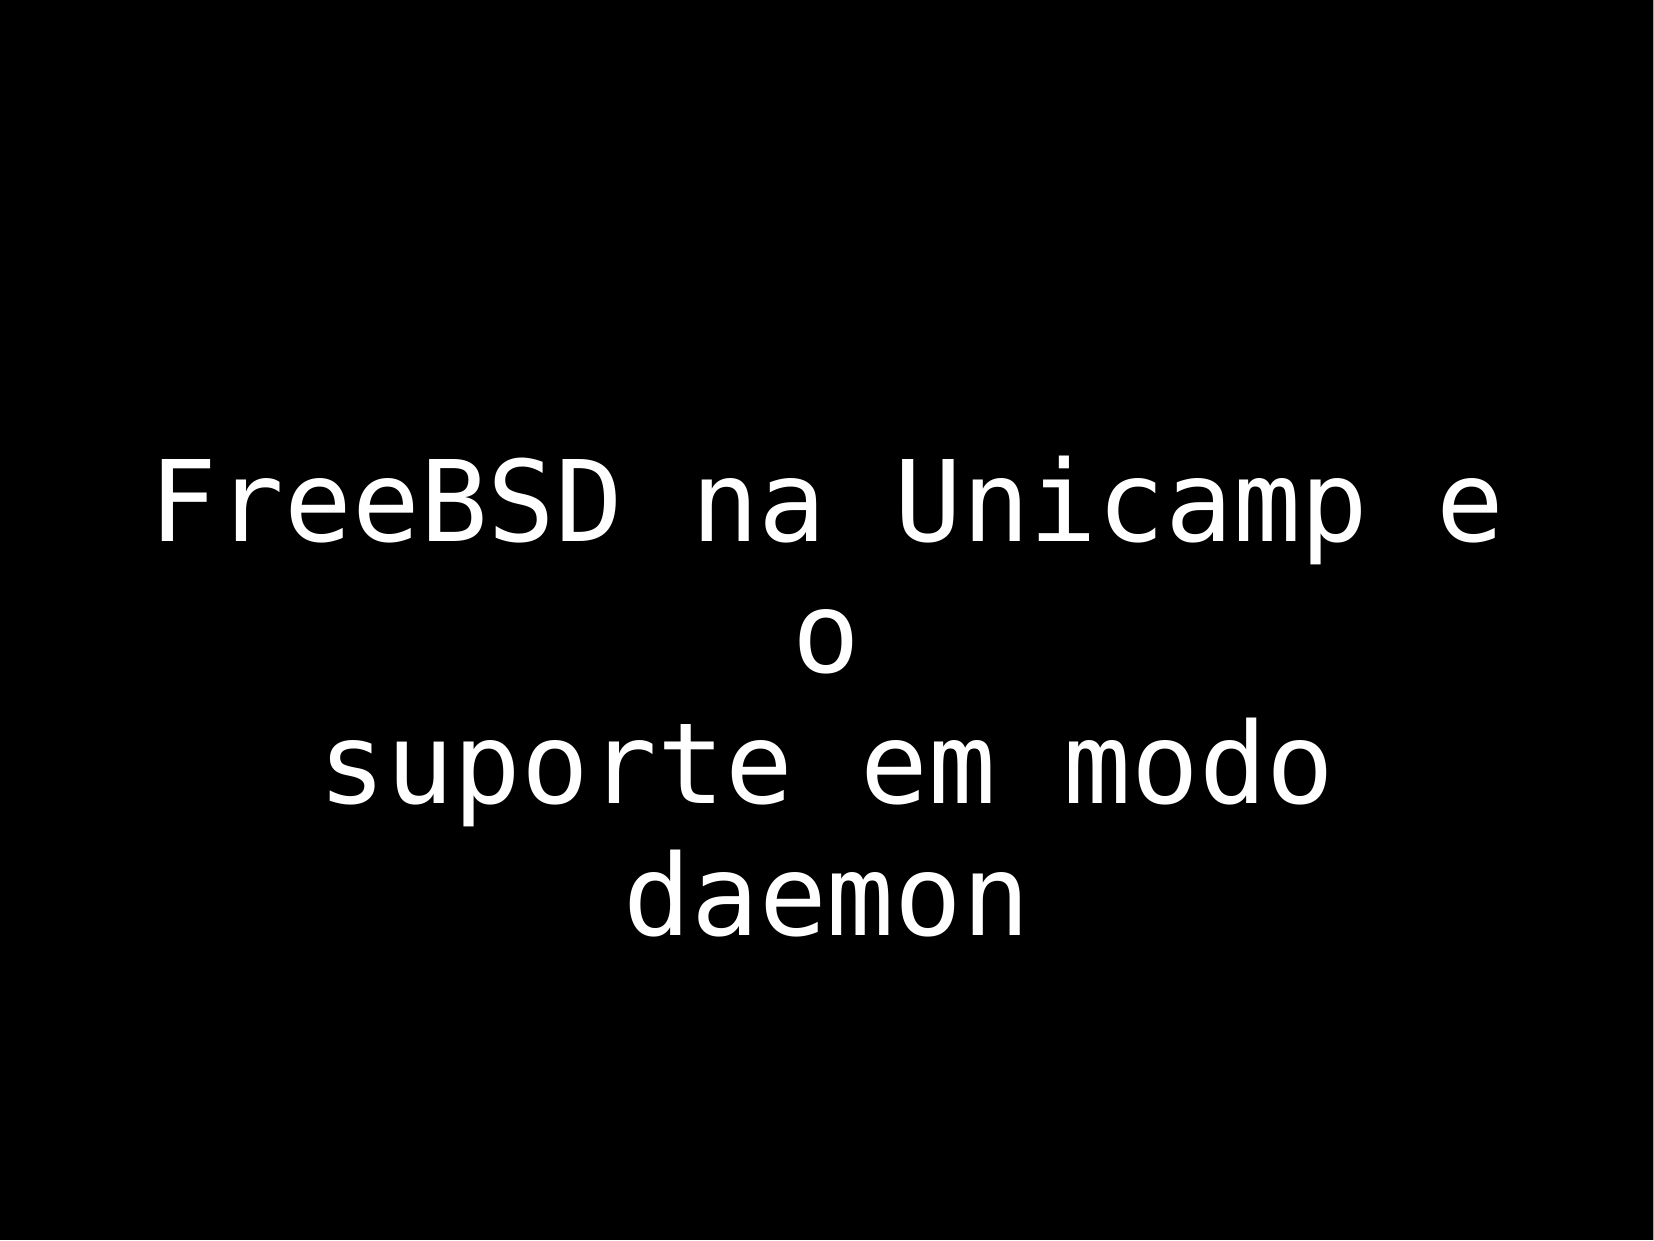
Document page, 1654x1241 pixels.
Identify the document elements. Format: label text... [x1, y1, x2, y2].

text_box FreeBSD na Unicamp e o suporte em modo daemon [82, 568, 1571, 831]
